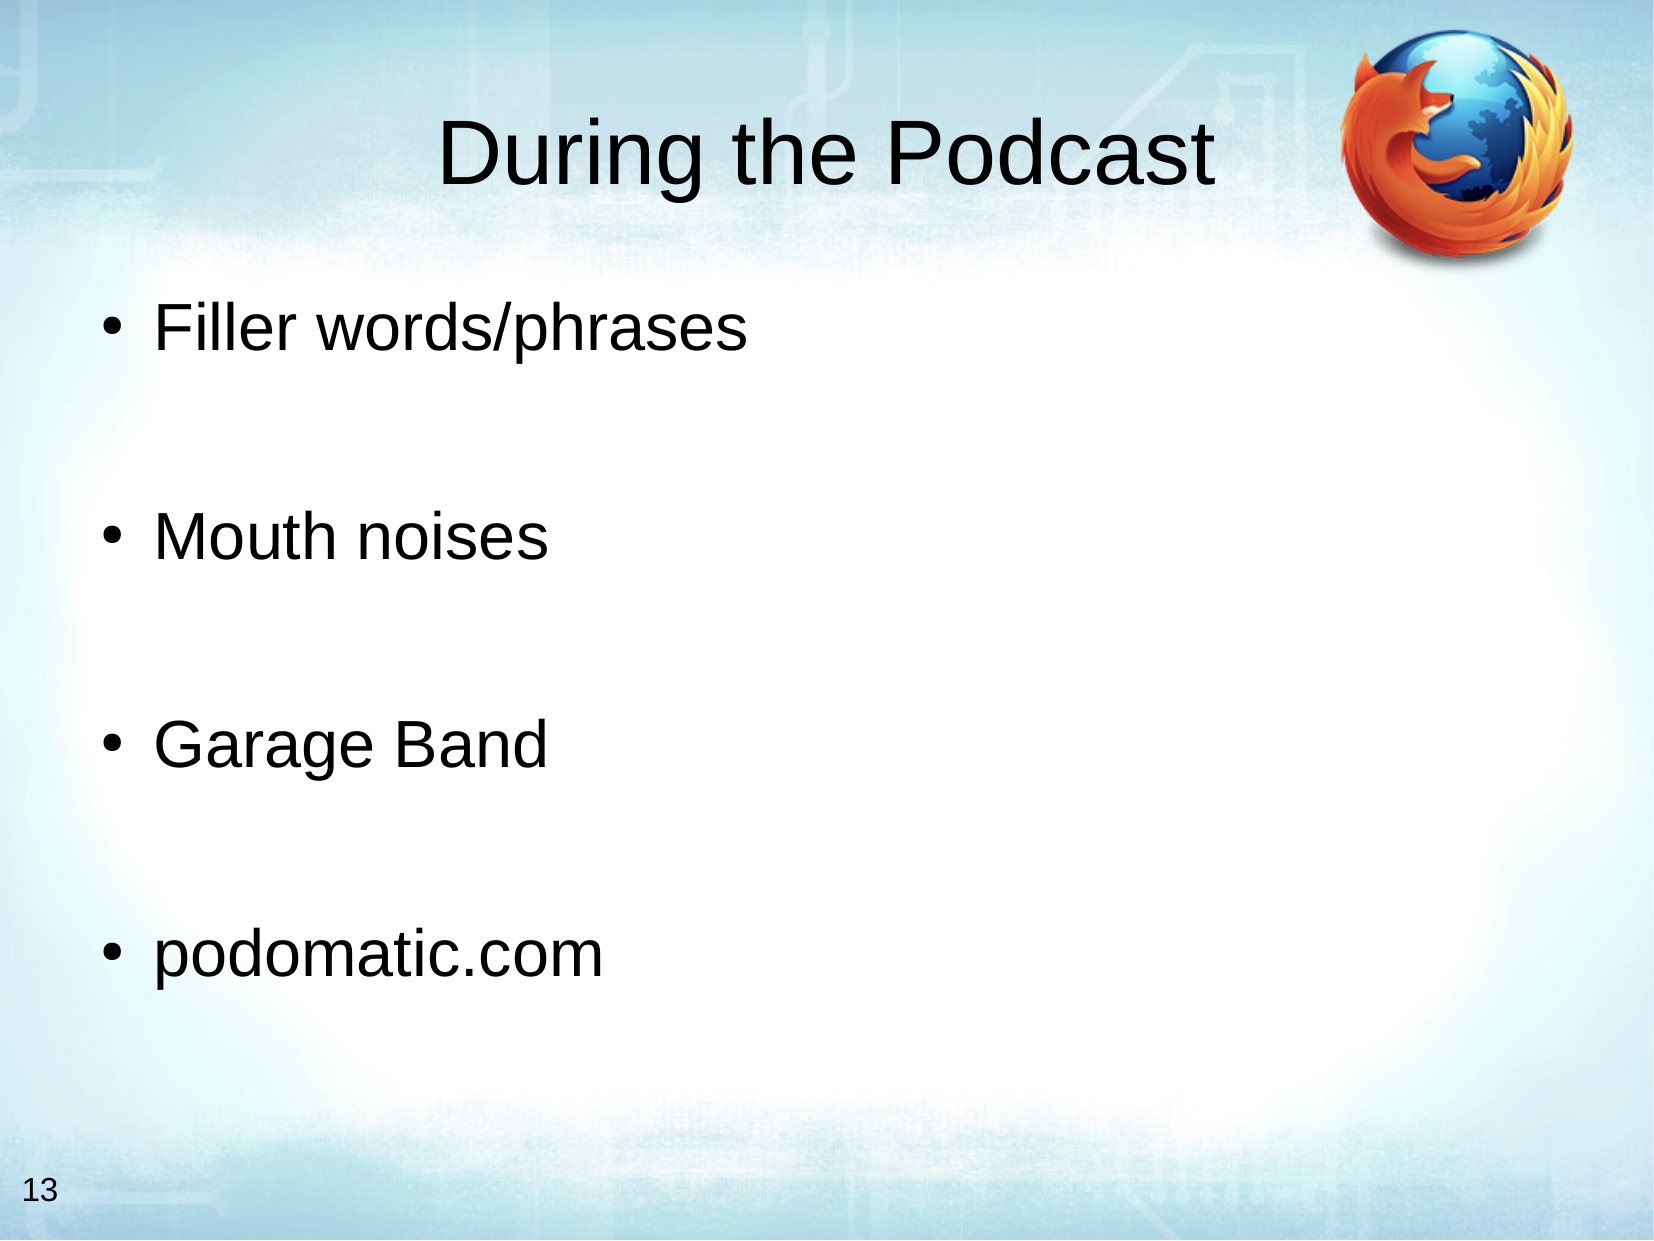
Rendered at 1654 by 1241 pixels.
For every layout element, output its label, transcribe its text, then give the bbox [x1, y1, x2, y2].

title During the Podcast [82, 49, 1571, 257]
list Filler words/phrases Mouth noises Garage Band podomatic.com [82, 290, 1571, 1109]
picture [0, 0, 1654, 1240]
